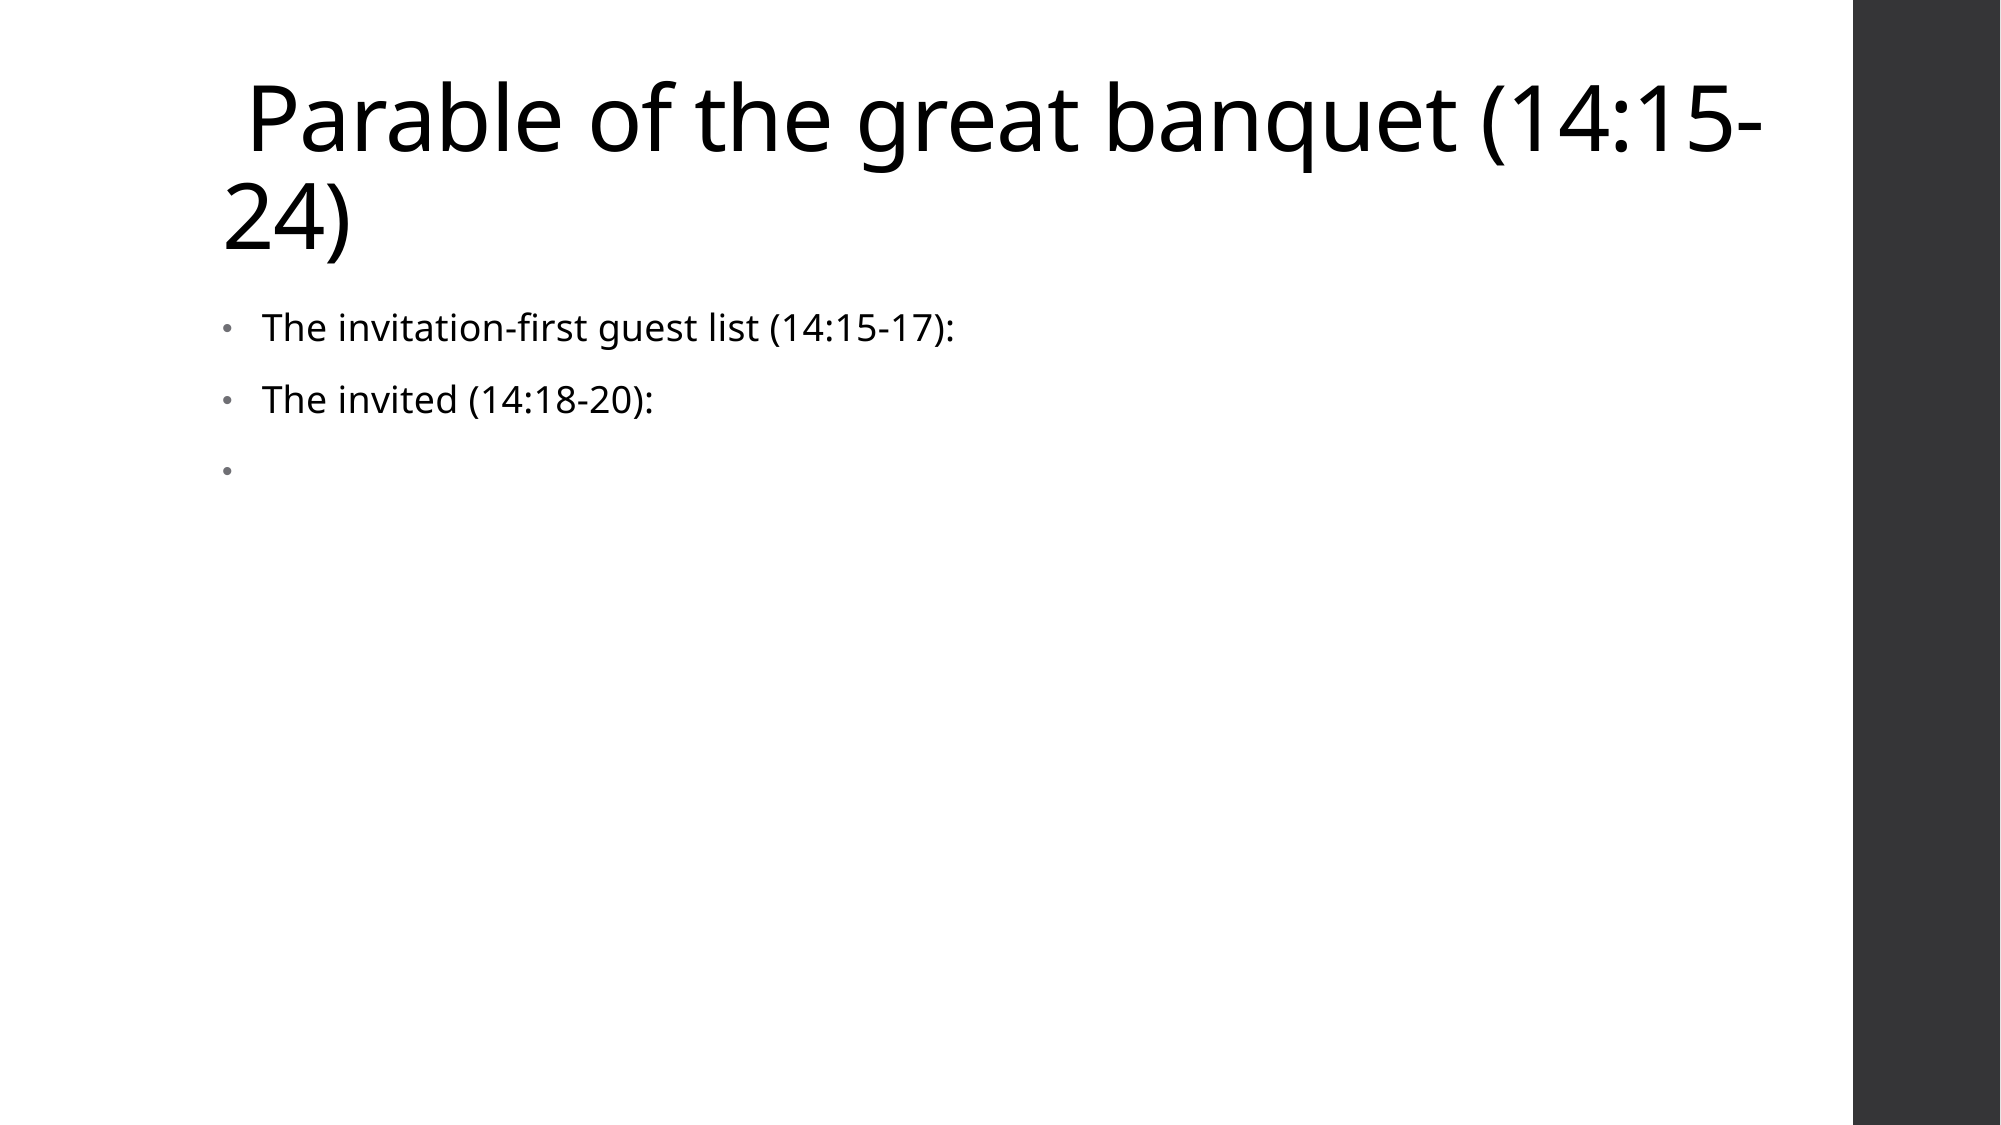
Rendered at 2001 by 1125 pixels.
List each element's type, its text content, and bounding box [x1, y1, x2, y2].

title Parable of the great banquet (14:15-24) [206, 60, 1797, 278]
list The invitation-first guest list (14:15-17): The invited (14:18-20): [206, 299, 1617, 1014]
